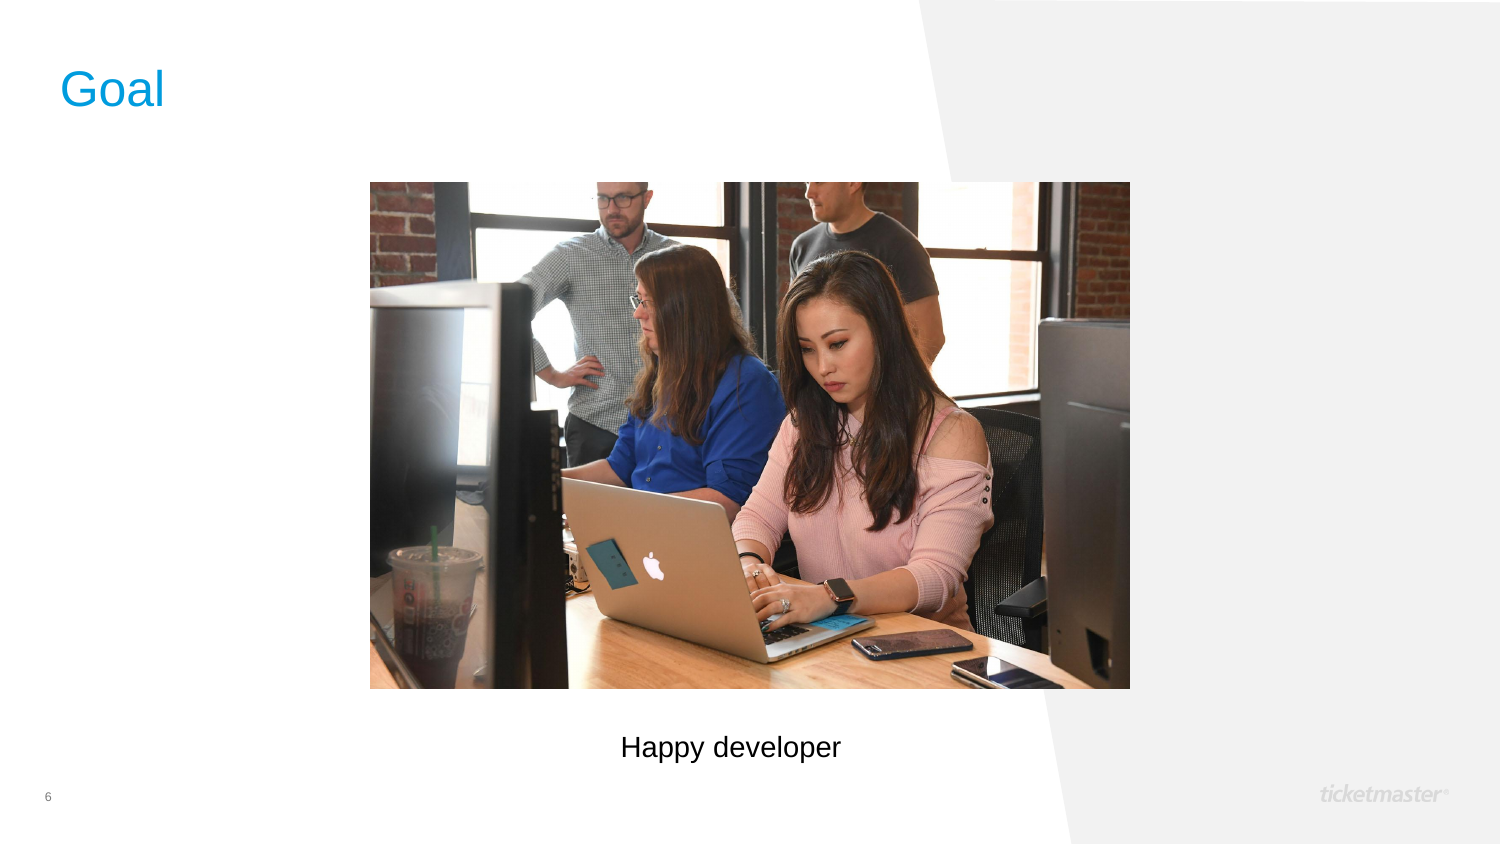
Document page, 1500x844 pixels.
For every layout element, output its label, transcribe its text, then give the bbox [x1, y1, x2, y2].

slide_number <number> [44, 788, 66, 804]
picture [1320, 784, 1449, 802]
list Goal [44, 52, 1448, 158]
text_box Happy developer [605, 713, 895, 789]
picture [370, 182, 1130, 689]
